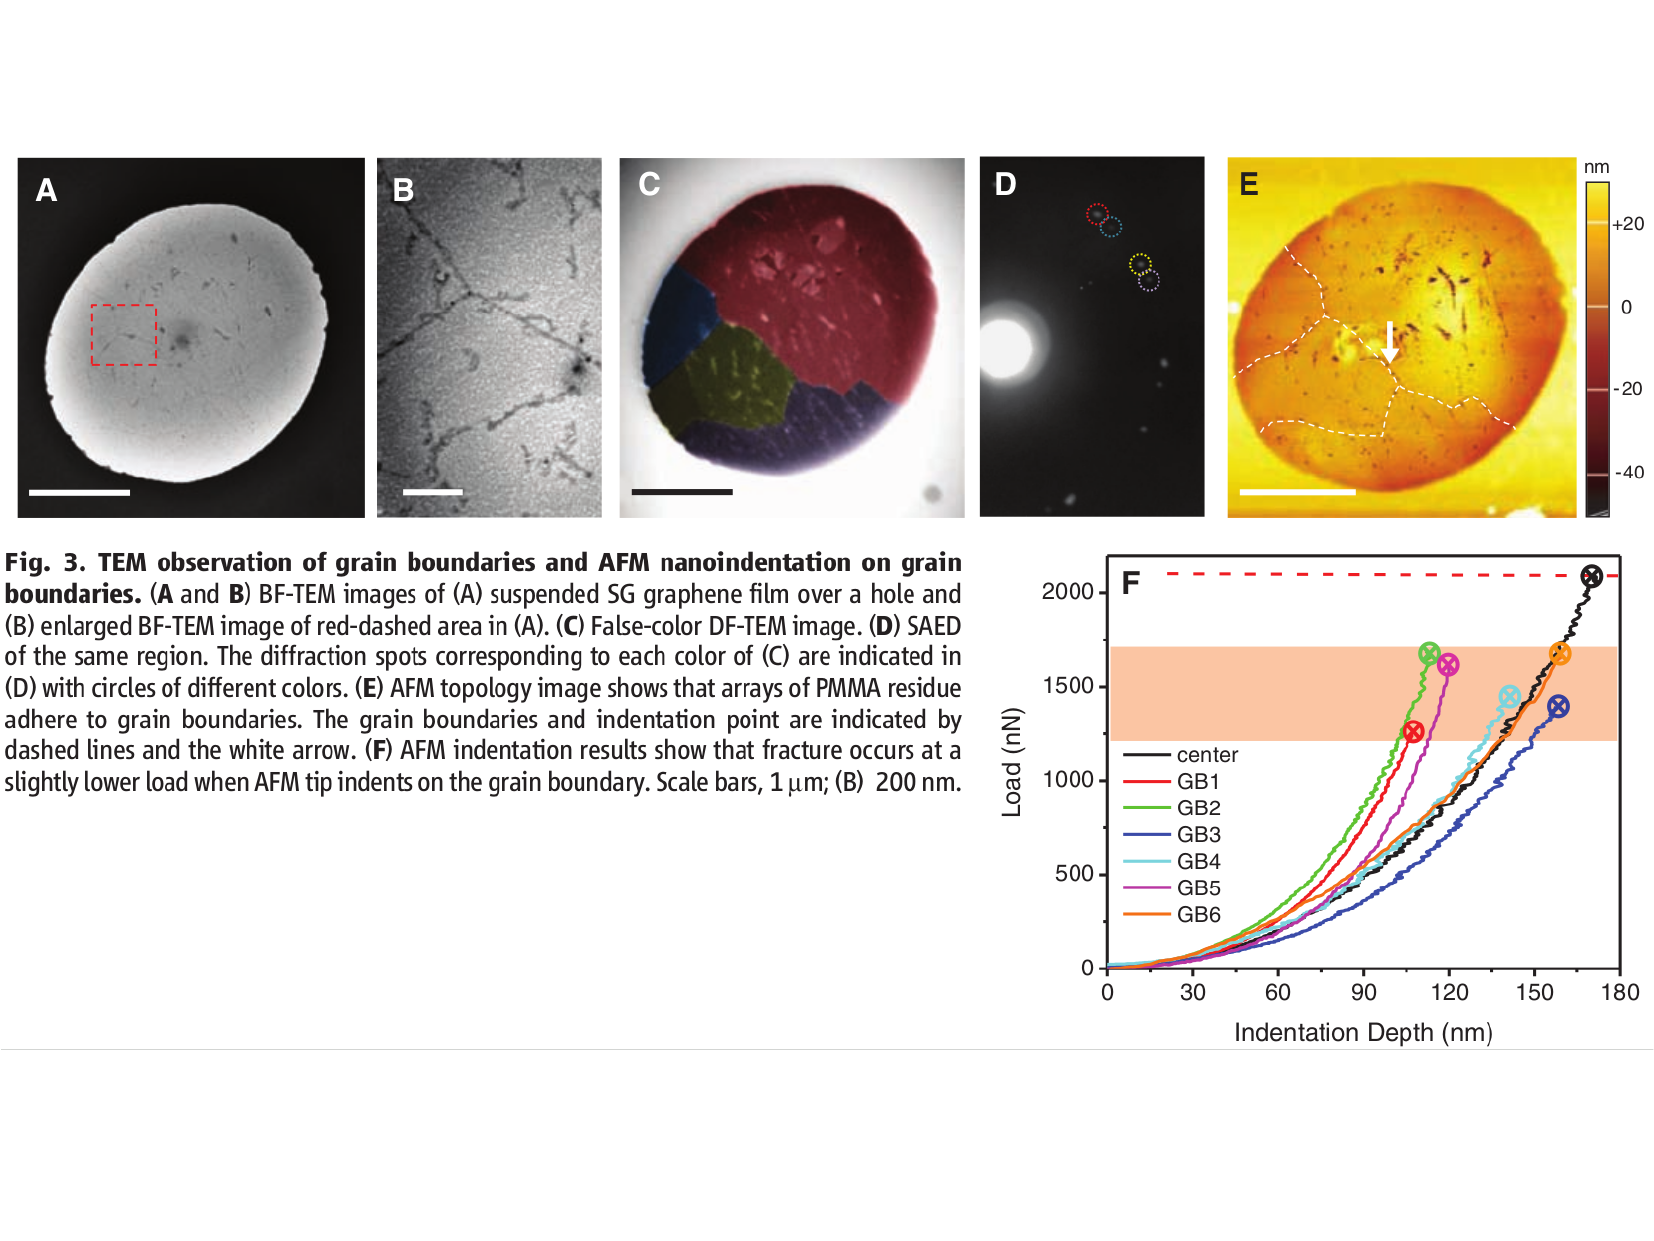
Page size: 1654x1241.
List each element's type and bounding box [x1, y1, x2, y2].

picture [1, 150, 1654, 1051]
